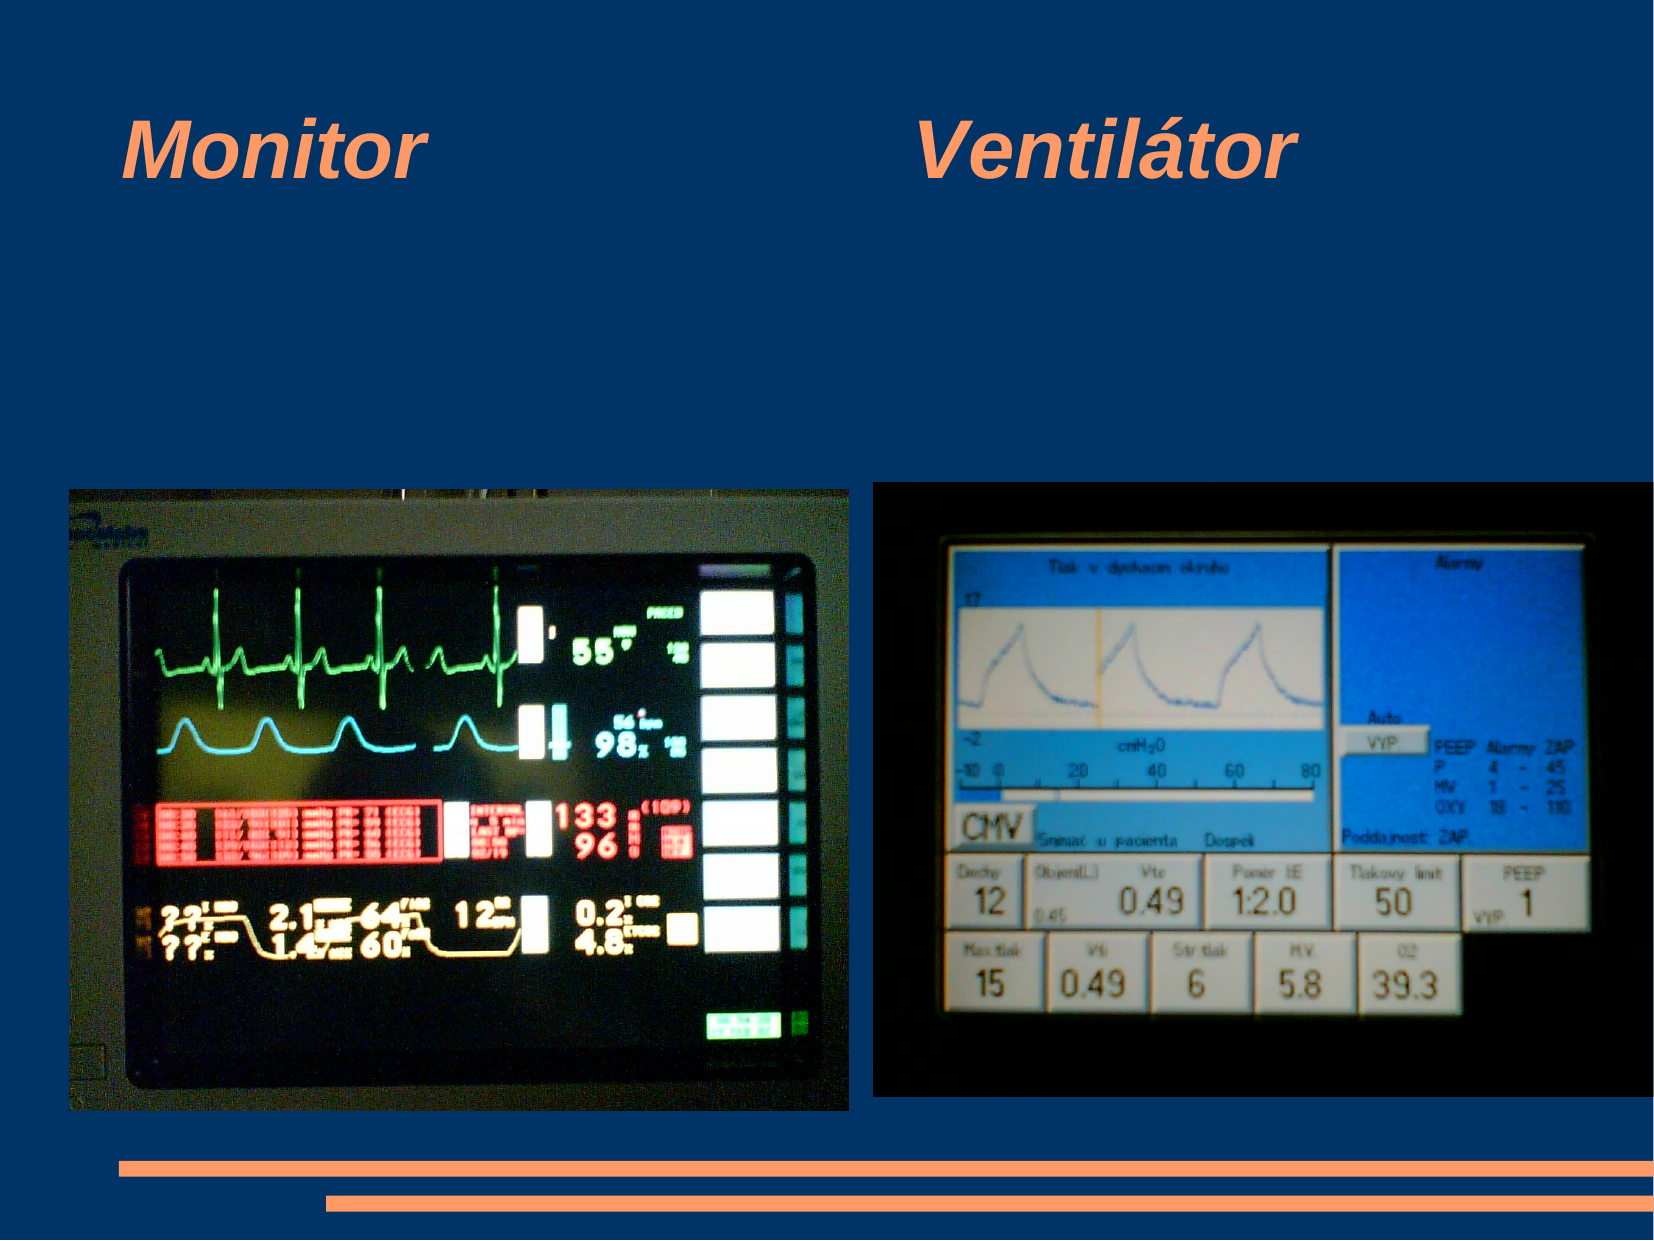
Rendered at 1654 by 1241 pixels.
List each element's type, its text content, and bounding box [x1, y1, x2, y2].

title Monitor Ventilátor [121, 46, 1534, 254]
picture [69, 489, 849, 1111]
picture [873, 482, 1654, 1097]
